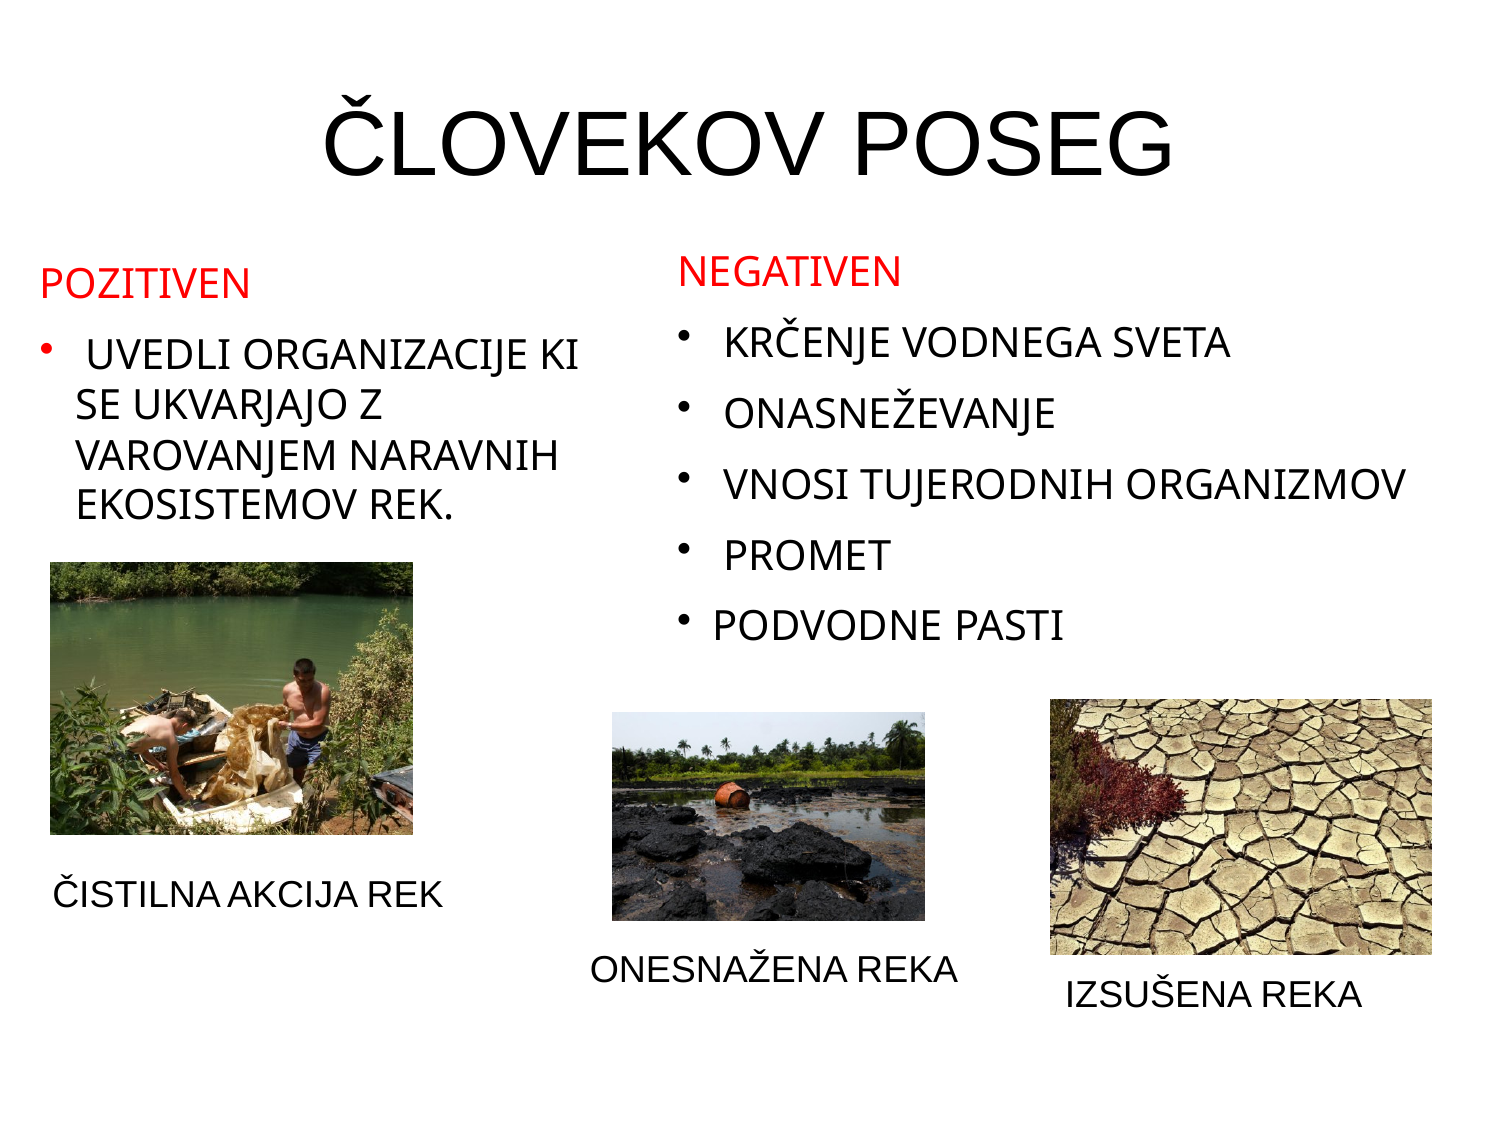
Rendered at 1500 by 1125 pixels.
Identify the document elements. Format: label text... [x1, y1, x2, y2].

picture [50, 562, 413, 835]
text_box NEGATIVEN KRČENJE VODNEGA SVETA ONASNEŽEVANJE VNOSI TUJERODNIH ORGANIZMOV PROMET PODVODNE PASTI [662, 237, 1500, 657]
text_box ČISTILNA AKCIJA REK [37, 862, 500, 923]
picture [612, 712, 925, 921]
text_box POZITIVEN UVEDLI ORGANIZACIJE KI SE UKVARJAJO Z VAROVANJEM NARAVNIH EKOSISTEMOV REK. [24, 249, 613, 536]
title ČLOVEKOV POSEG [75, 45, 1425, 233]
picture [1050, 699, 1432, 955]
text_box ONESNAŽENA REKA [574, 937, 1025, 998]
text_box IZSUŠENA REKA [1049, 962, 1500, 1023]
